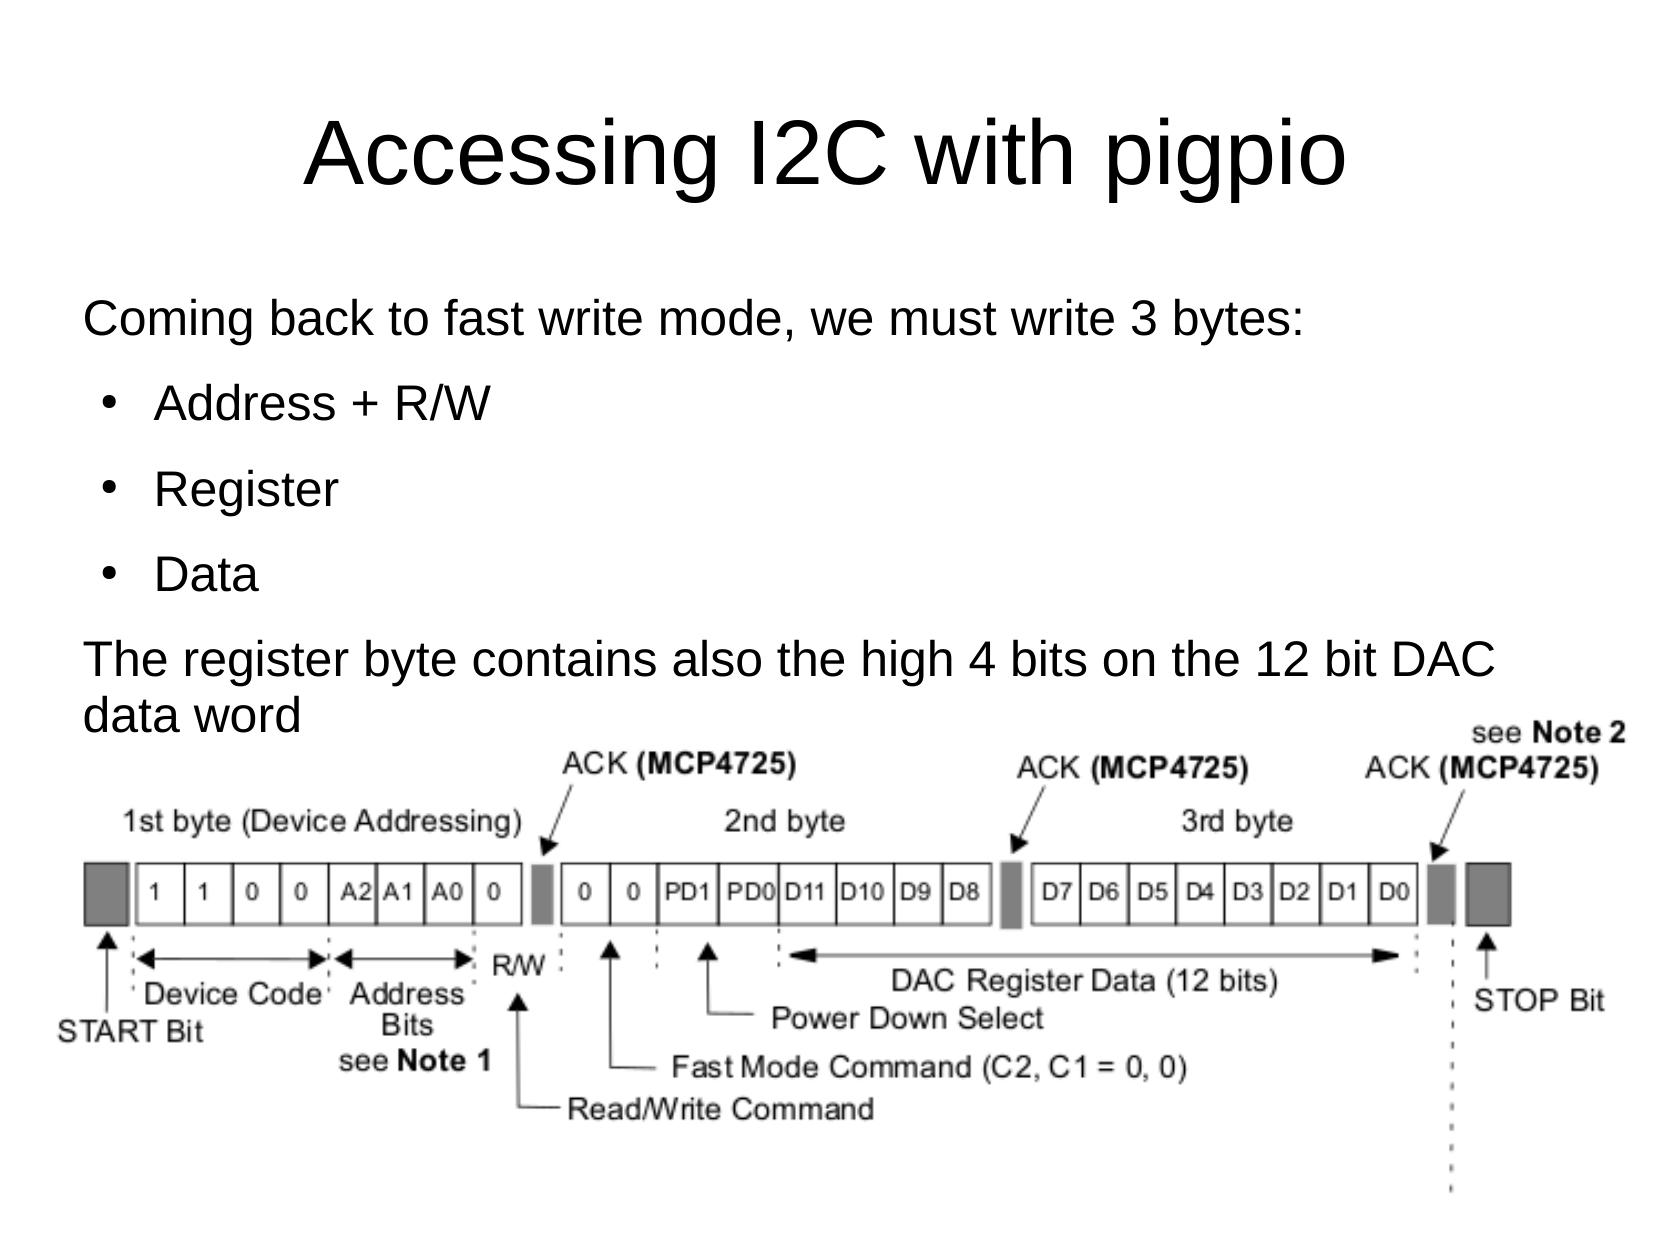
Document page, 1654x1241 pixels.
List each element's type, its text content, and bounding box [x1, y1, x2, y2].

list Coming back to fast write mode, we must write 3 bytes: Address + R/W Register Data The register byte contains also the high 4 bits on the 12 bit DAC data word [82, 290, 1571, 1010]
picture [51, 710, 1643, 1201]
title Accessing I2C with pigpio [82, 49, 1571, 257]
